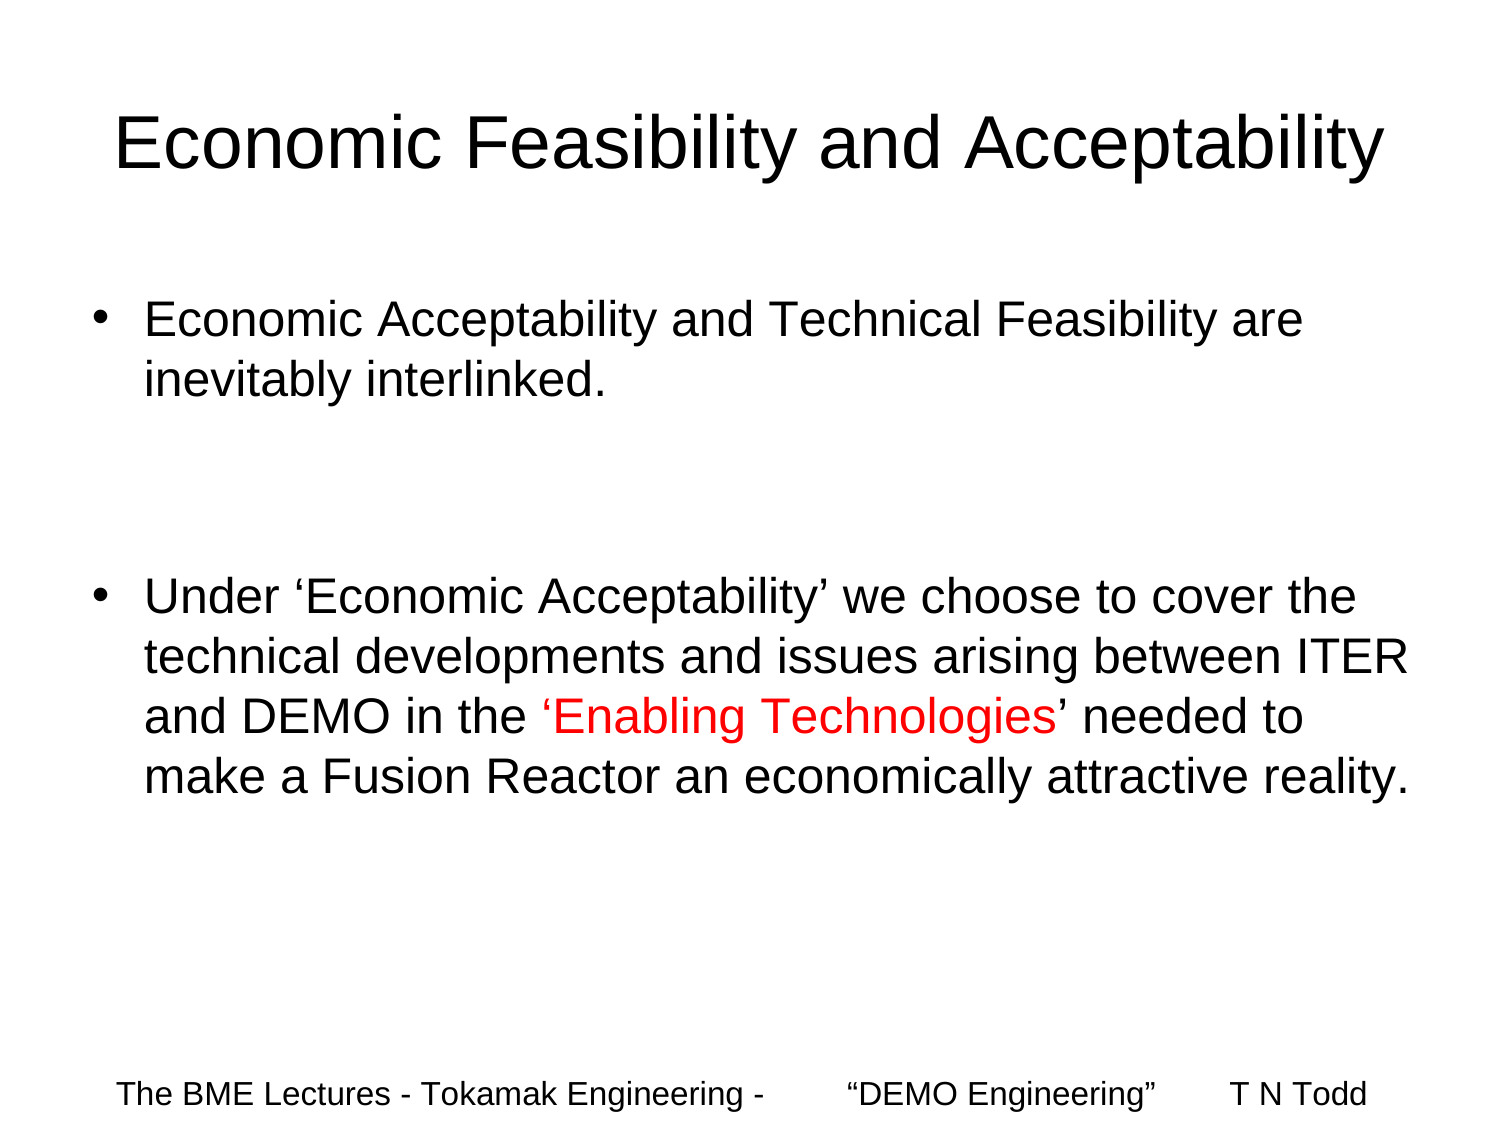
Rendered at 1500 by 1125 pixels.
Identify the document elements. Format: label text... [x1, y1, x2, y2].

text_box Economic Acceptability and Technical Feasibility are inevitably interlinked. Under ‘Economic Acceptability’ we choose to cover the technical developments and issues arising between ITER and DEMO in the ‘Enabling Technologies’ needed to make a Fusion Reactor an economically attractive reality. [76, 278, 1427, 905]
text_box Economic Feasibility and Acceptability [75, 45, 1426, 233]
